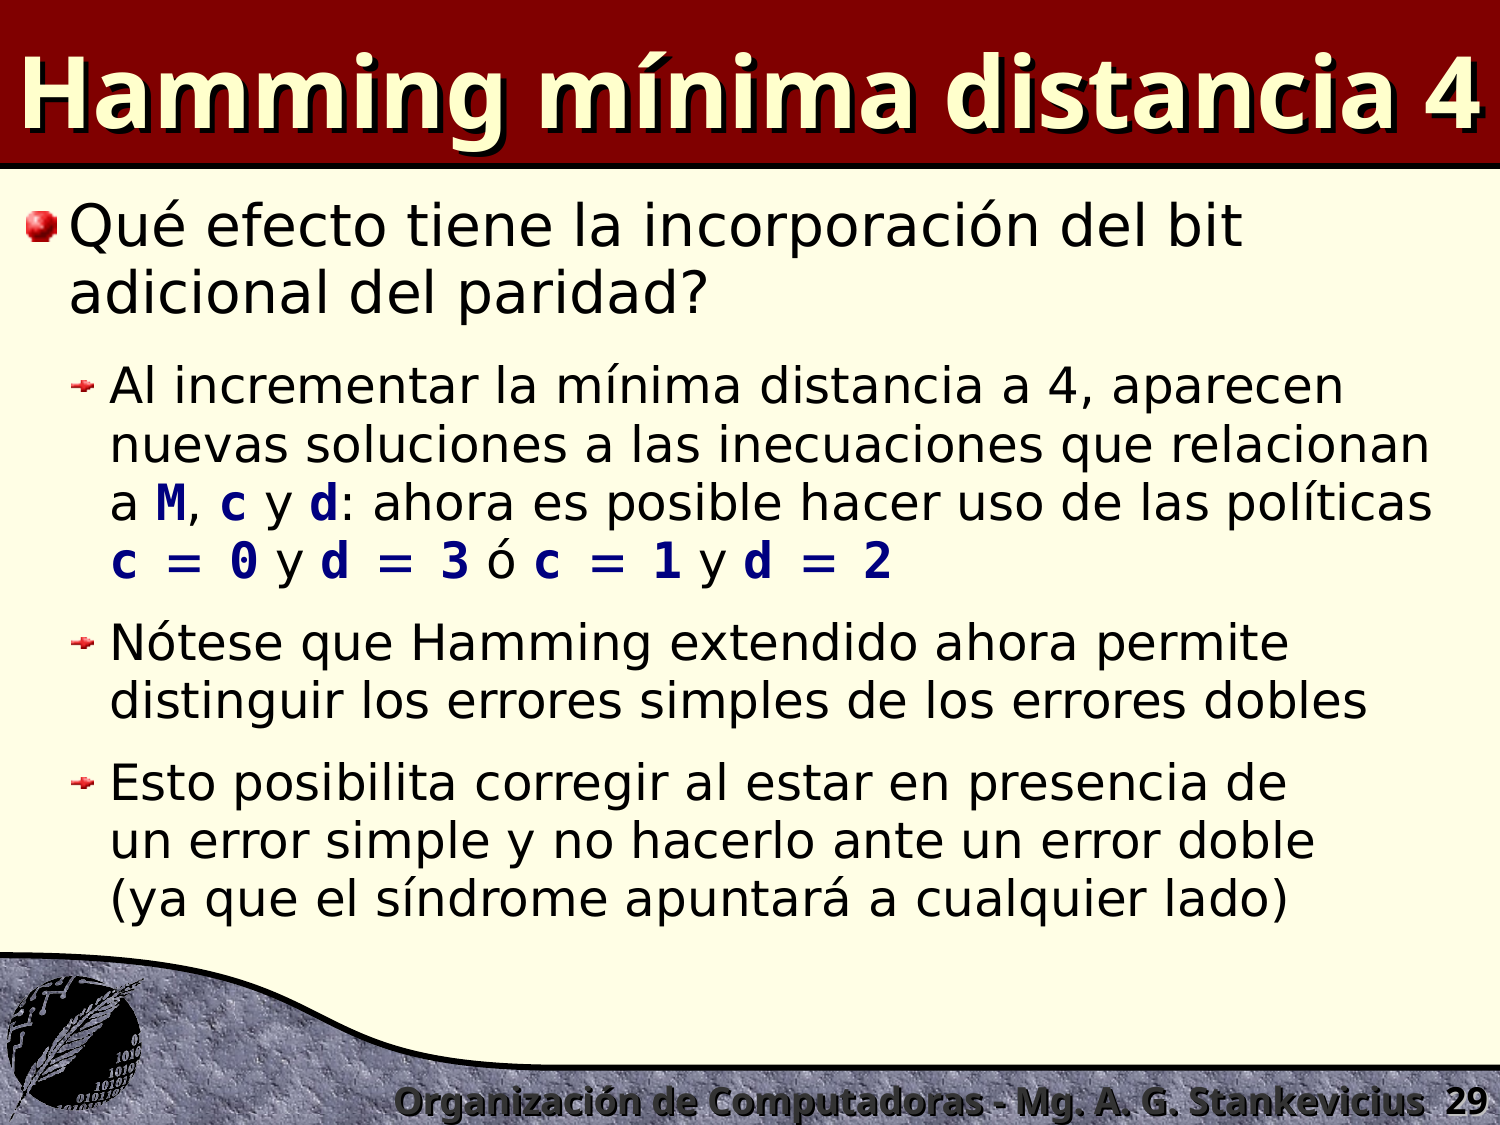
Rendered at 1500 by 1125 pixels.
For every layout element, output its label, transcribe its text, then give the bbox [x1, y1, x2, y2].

title Hamming mínima distancia 4 [15, 5, 1485, 160]
picture [0, 959, 1500, 1125]
picture [802, 1100, 806, 1110]
picture [448, 1100, 455, 1110]
picture [1058, 1100, 1065, 1110]
list Qué efecto tiene la incorporación del bit adicional del paridad? Al incrementar la mínima distancia a 4, aparecen nuevas soluciones a las inecuaciones que relacionan a M, c y d: ahora es posible hacer uso de las políticas c = 0 y d = 3 ó c = 1 y d = 2 Nótese que Hamming extendido ahora permite distinguir los errores simples de los errores dobles Esto posibilita corregir al estar en presencia de un error simple y no hacerlo ante un error doble (ya que el síndrome apuntará a cualquier lado) [11, 192, 1486, 935]
